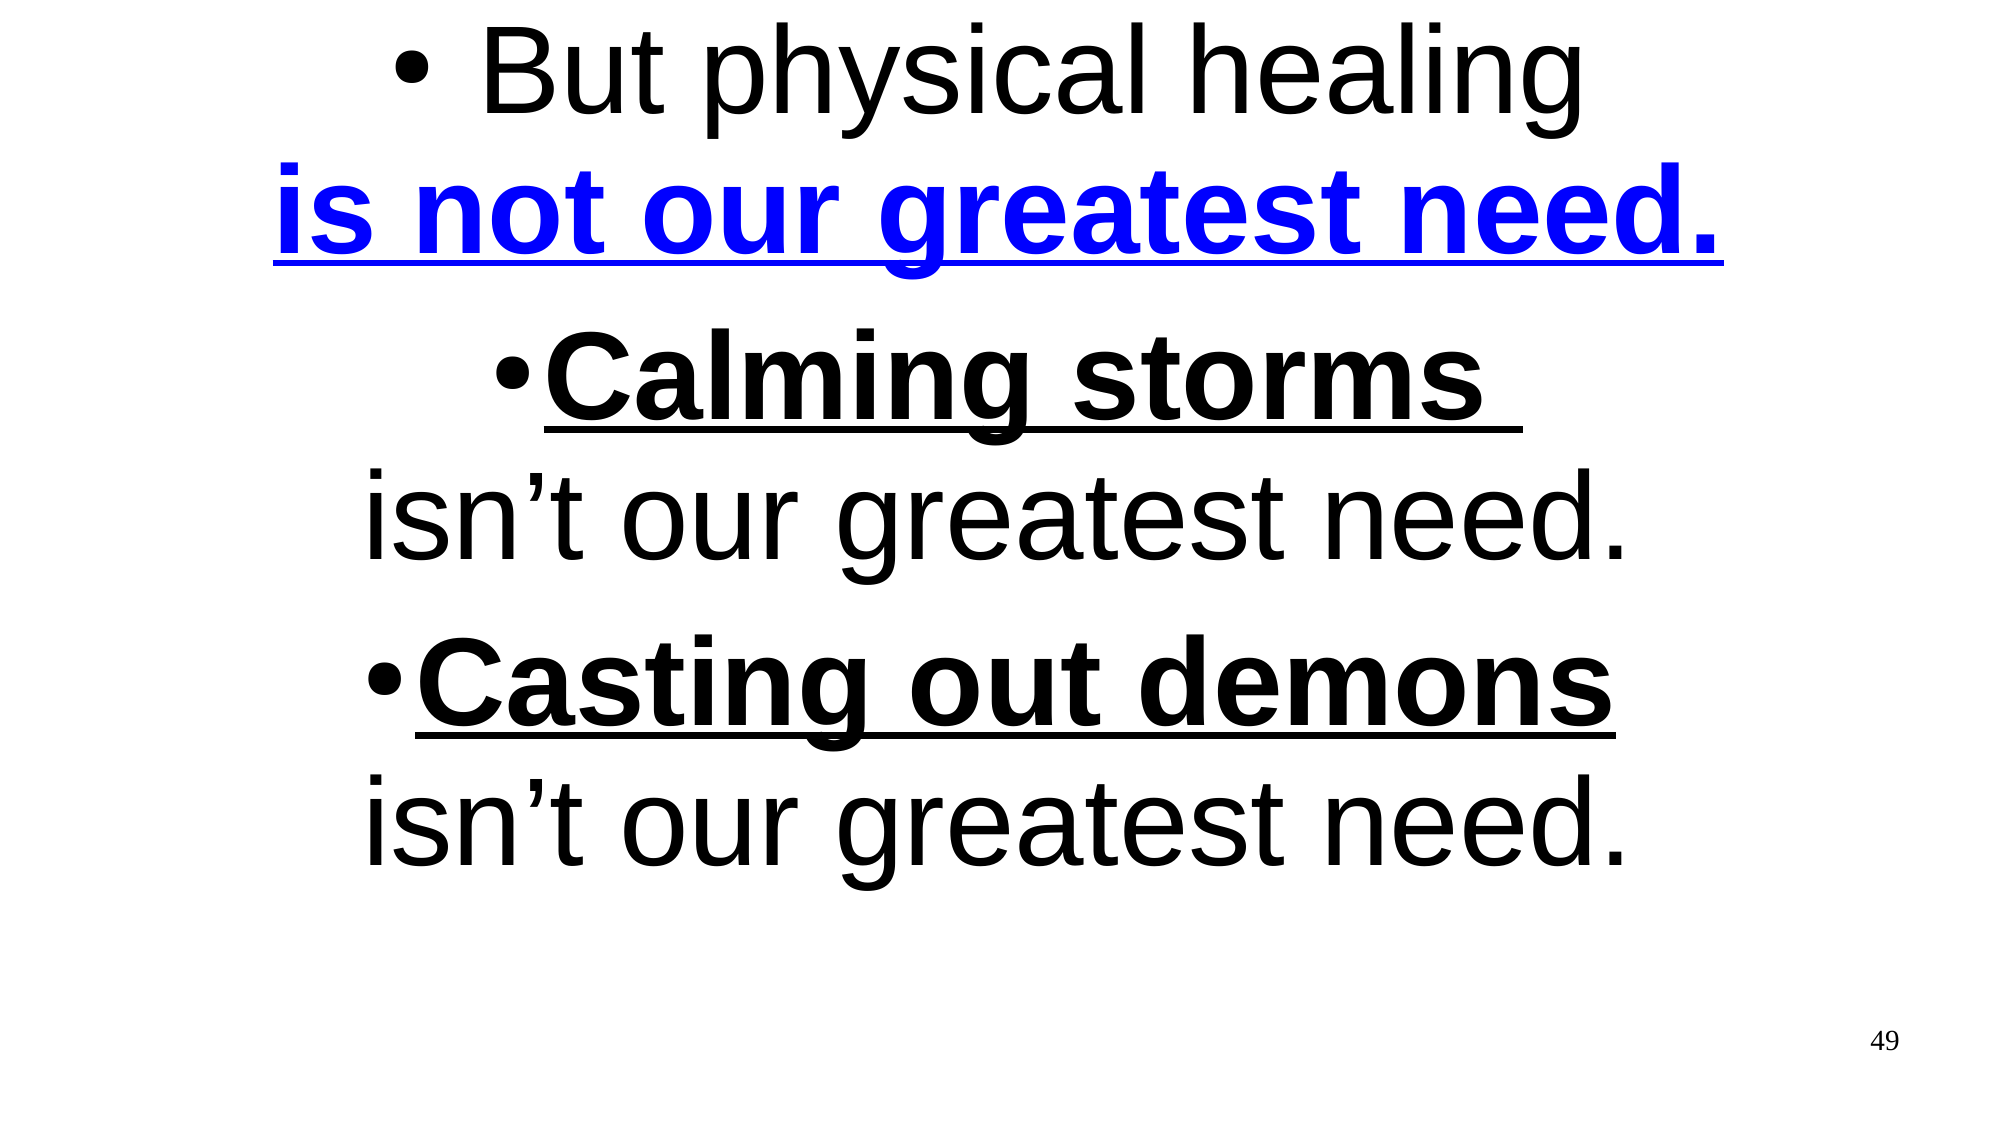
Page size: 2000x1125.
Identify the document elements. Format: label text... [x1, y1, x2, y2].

list But physical healing is not our greatest need. Calming storms isn’t our greatest need. Casting out demons isn’t our greatest need. [0, 0, 1996, 1123]
